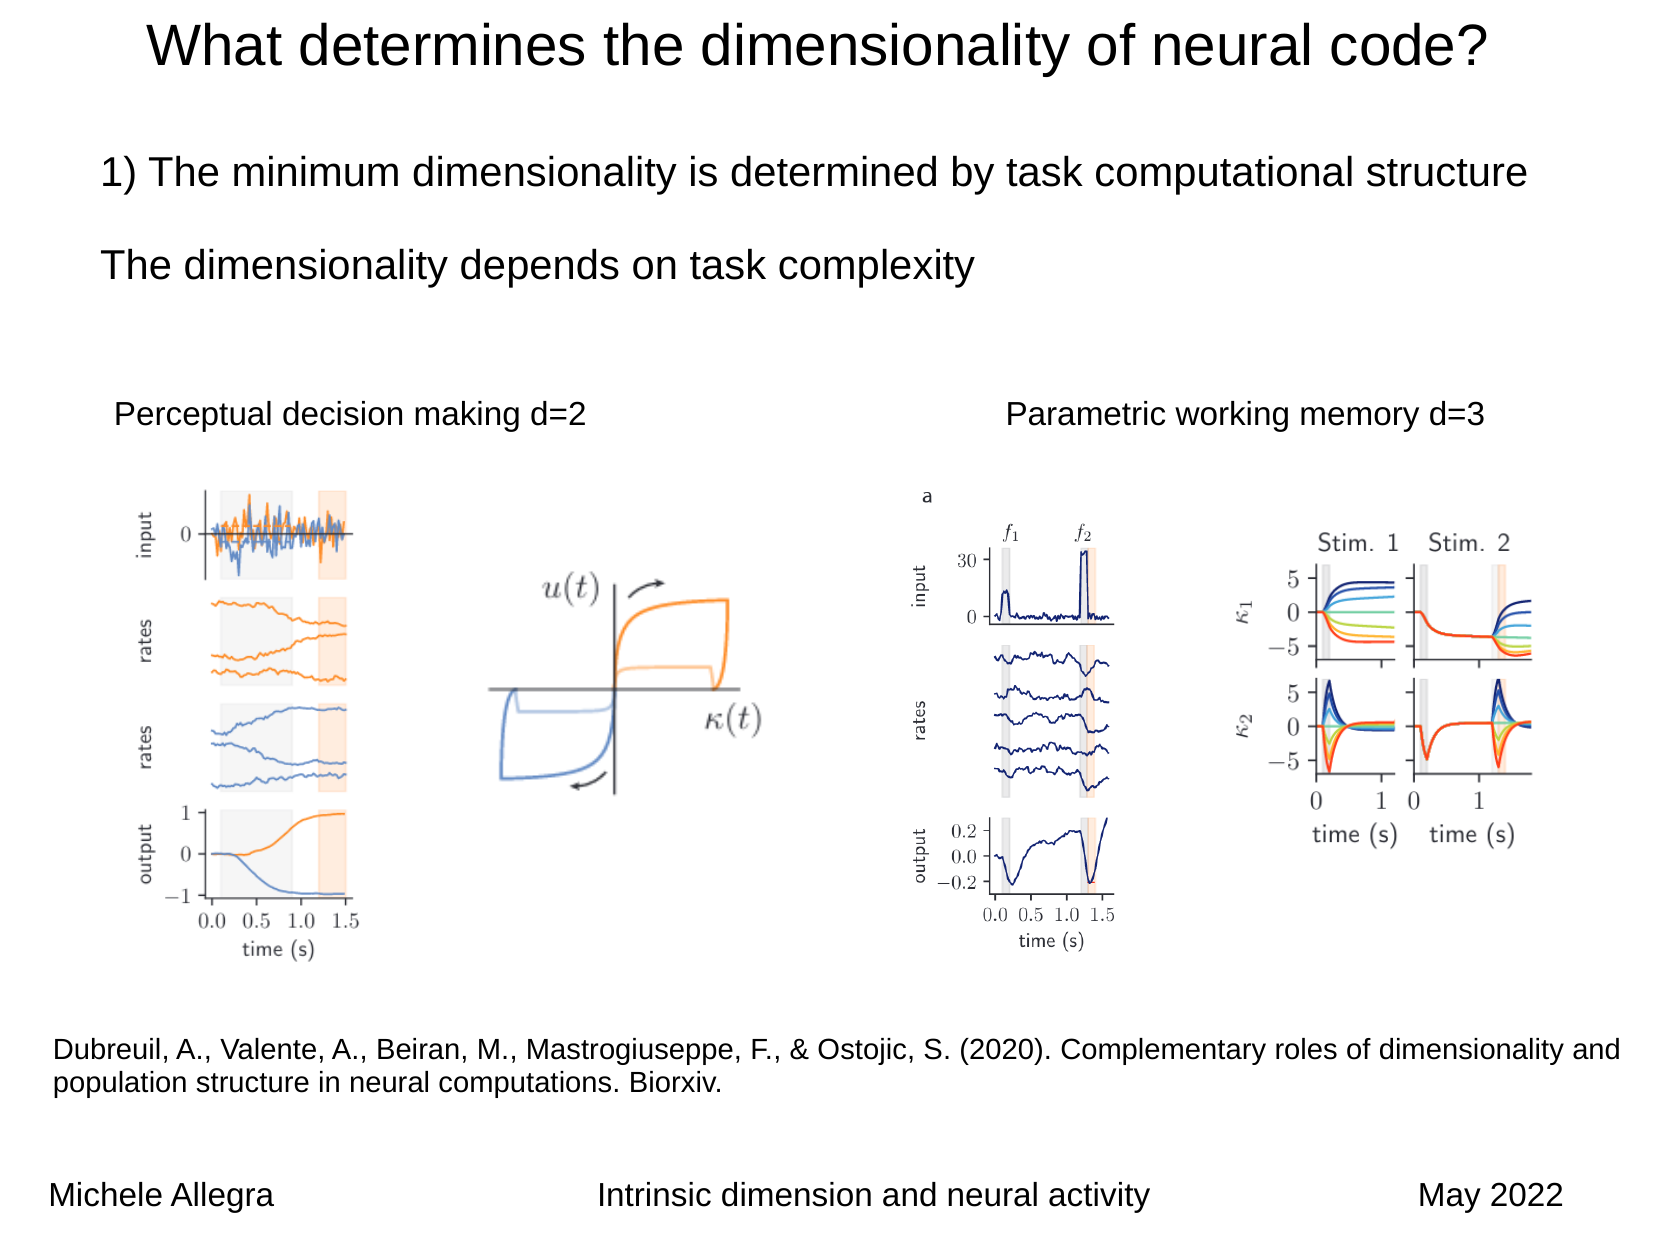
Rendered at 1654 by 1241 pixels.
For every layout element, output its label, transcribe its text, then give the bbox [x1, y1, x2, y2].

text_box Parametric working memory d=3 [990, 387, 1654, 543]
text_box Perceptual decision making d=2 [99, 387, 779, 543]
picture [887, 476, 1159, 964]
title What determines the dimensionality of neural code? [82, 0, 1571, 96]
text_box Dubreuil, A., Valente, A., Beiran, M., Mastrogiuseppe, F., & Ostojic, S. (2020). Complementary roles of dimensionality and population structure in neural computations. Biorxiv. [38, 1025, 1639, 1107]
picture [97, 458, 385, 1019]
text_box 1) The minimum dimensionality is determined by task computational structure The dimensionality depends on task complexity [85, 141, 1582, 422]
picture [436, 555, 810, 849]
picture [1203, 525, 1548, 865]
text_box Michele Allegra Intrinsic dimension and neural activity May 2022 [33, 1168, 1603, 1221]
